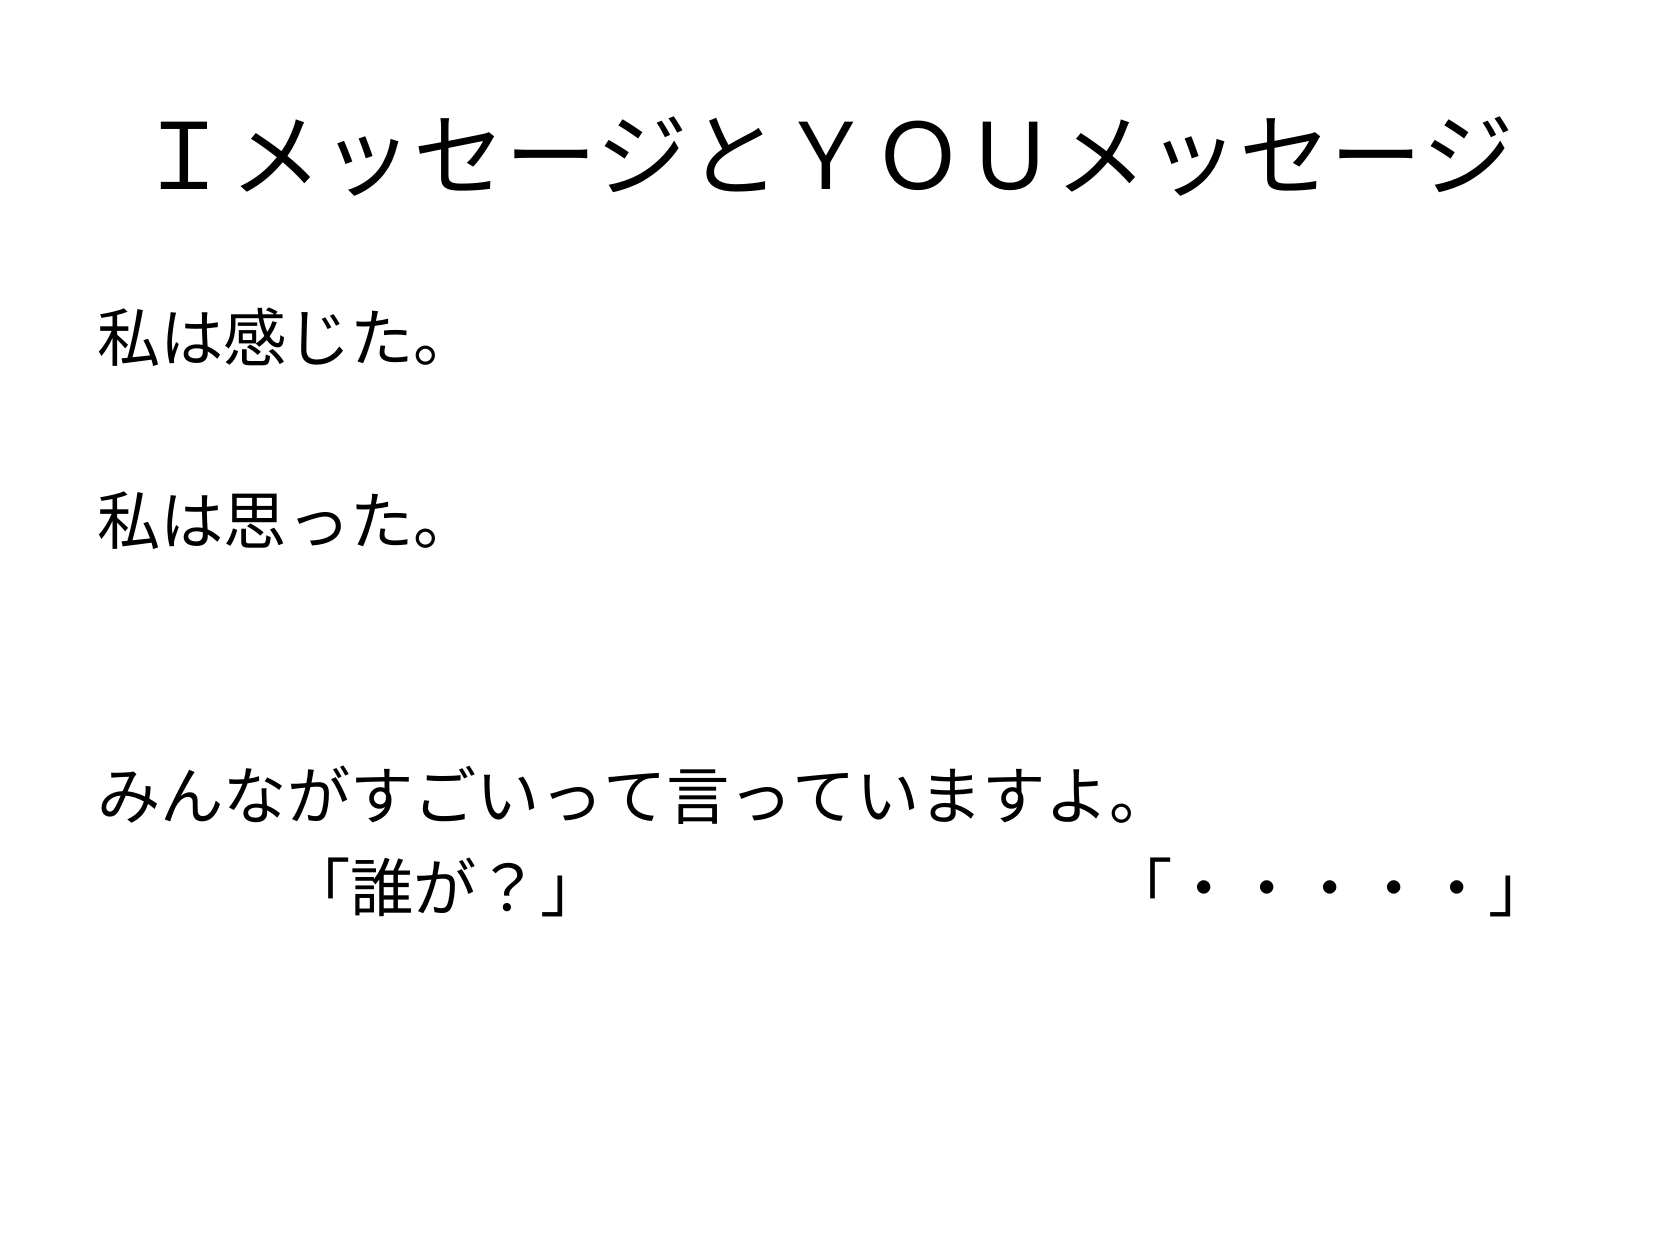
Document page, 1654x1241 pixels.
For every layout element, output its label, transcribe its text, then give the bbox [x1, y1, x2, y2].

list 私は感じた。 私は思った。 みんながすごいって言っていますよ。 「誰が？」 「・・・・・」 [82, 290, 1571, 1010]
title ＩメッセージとＹＯＵメッセージ [82, 49, 1571, 257]
